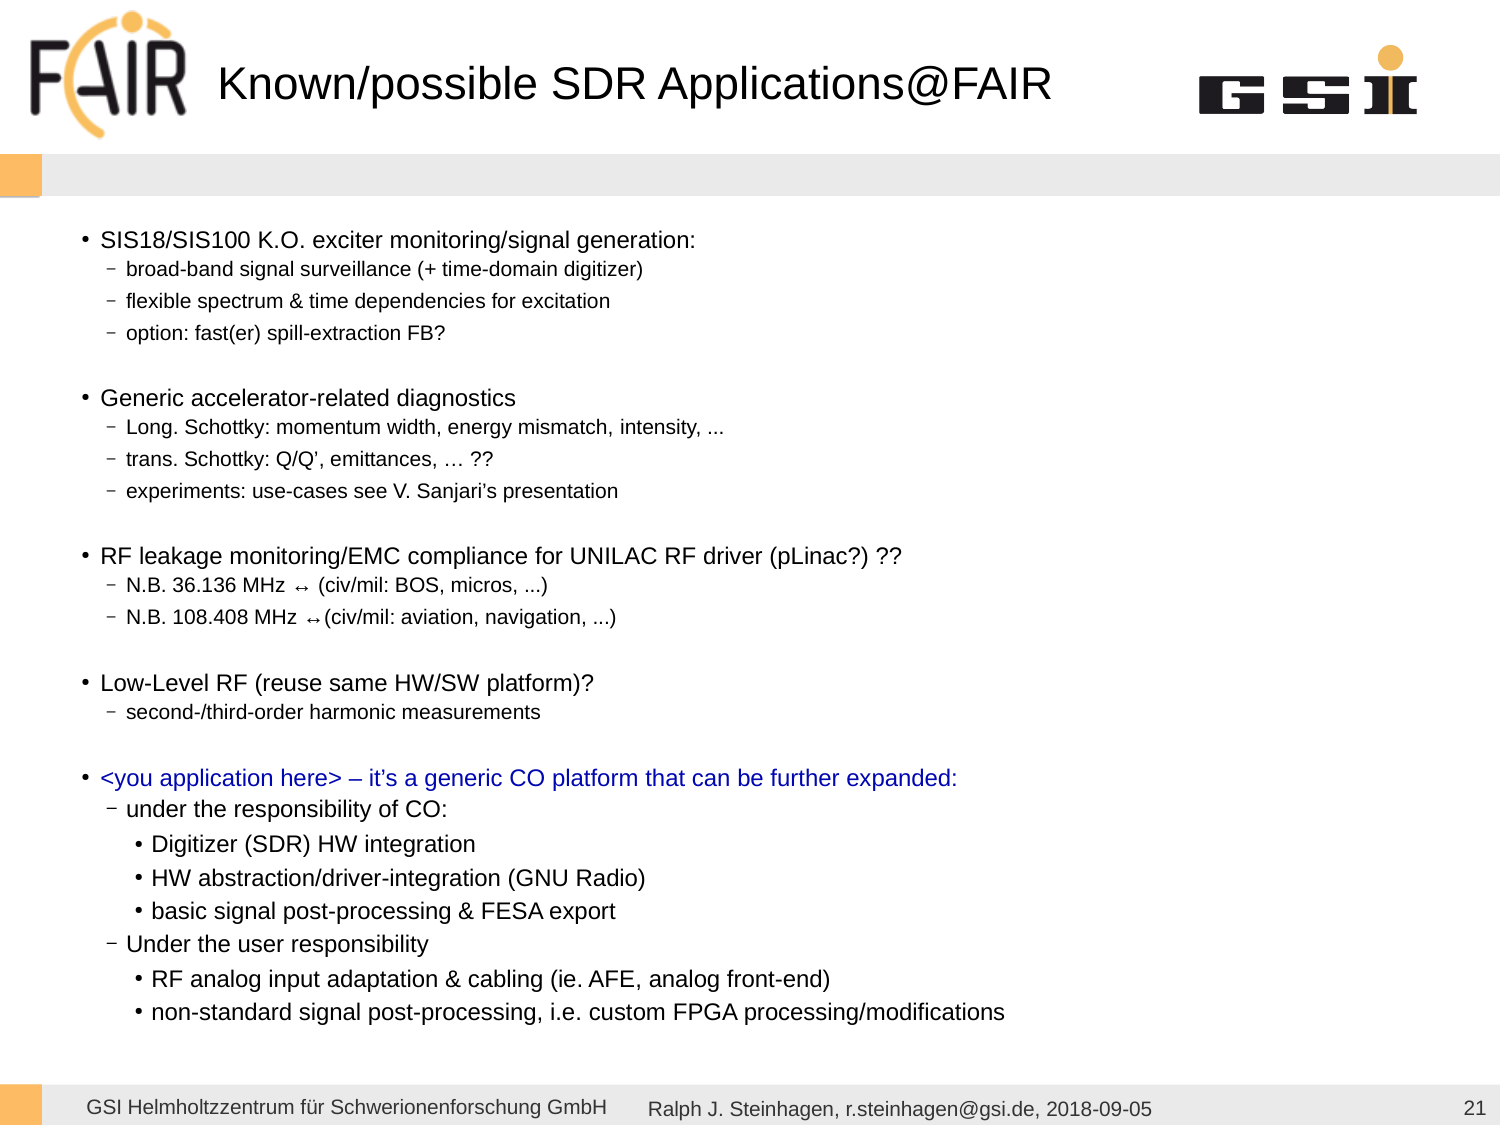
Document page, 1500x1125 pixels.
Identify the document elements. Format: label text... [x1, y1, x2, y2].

picture [30, 9, 187, 141]
picture [1197, 42, 1419, 117]
title Known/possible SDR Applications@FAIR [217, 20, 1109, 147]
list SIS18/SIS100 K.O. exciter monitoring/signal generation: broad-band signal surveillance (+ time-domain digitizer) flexible spectrum & time dependencies for excitation option: fast(er) spill-extraction FB? Generic accelerator-related diagnostics Long. Schottky: momentum width, energy mismatch, intensity, ... trans. Schottky: Q/Q’, emittances, … ?? experiments: use-cases see V. Sanjari’s presentation RF leakage monitoring/EMC compliance for UNILAC RF driver (pLinac?) ?? N.B. 36.136 MHz ↔ (civ/mil: BOS, micros, ...) N.B. 108.408 MHz ↔(civ/mil: aviation, navigation, ...) Low-Level RF (reuse same HW/SW platform)? second-/third-order harmonic measurements <you application here> – it’s a generic CO platform that can be further expanded: under the responsibility of CO: Digitizer (SDR) HW integration HW abstraction/driver-integration (GNU Radio) basic signal post-processing & FESA export Under the user responsibility RF analog input adaptation & cabling (ie. AFE, analog front-end) non-standard signal post-processing, i.e. custom FPGA processing/modifications [75, 226, 1425, 1048]
